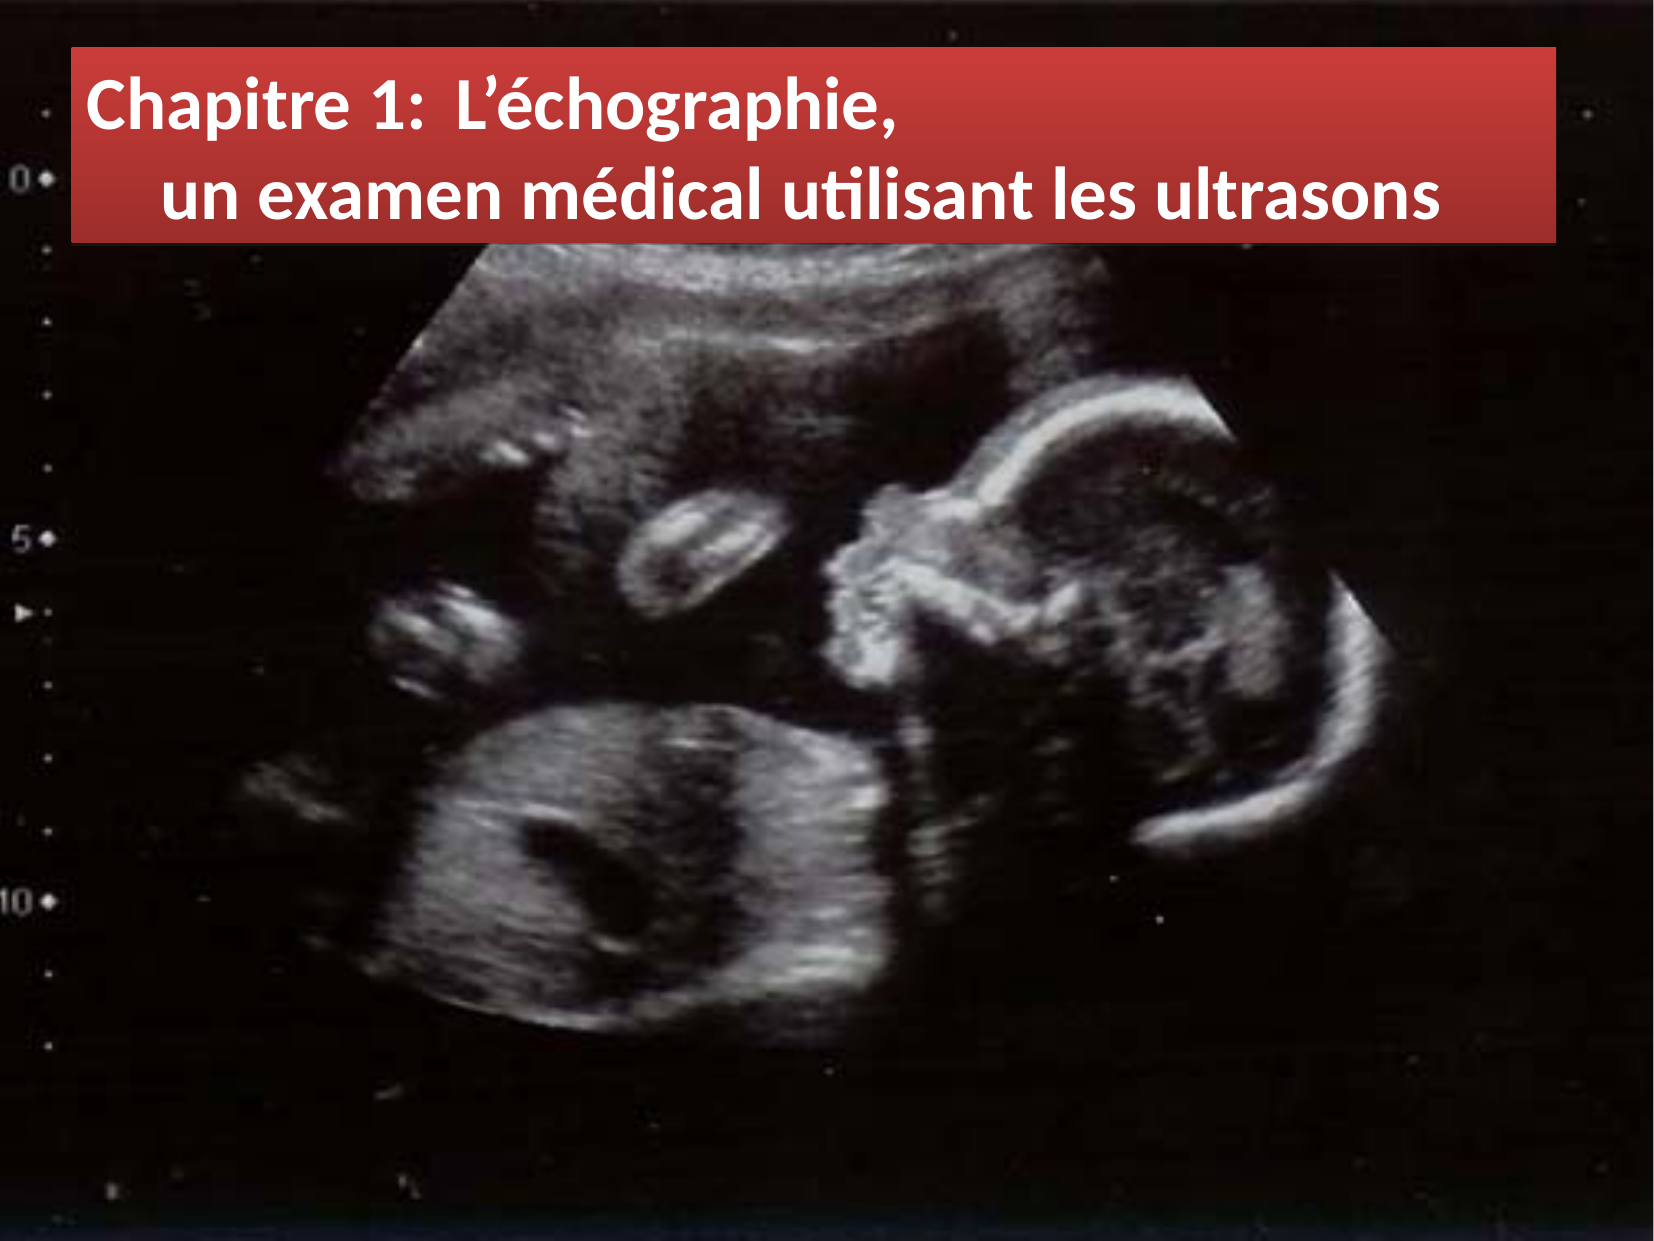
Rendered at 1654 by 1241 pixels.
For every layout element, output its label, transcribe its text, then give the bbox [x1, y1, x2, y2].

text_box Chapitre 1: L’échographie, un examen médical utilisant les ultrasons [71, 47, 1557, 243]
picture [0, 0, 1654, 1241]
